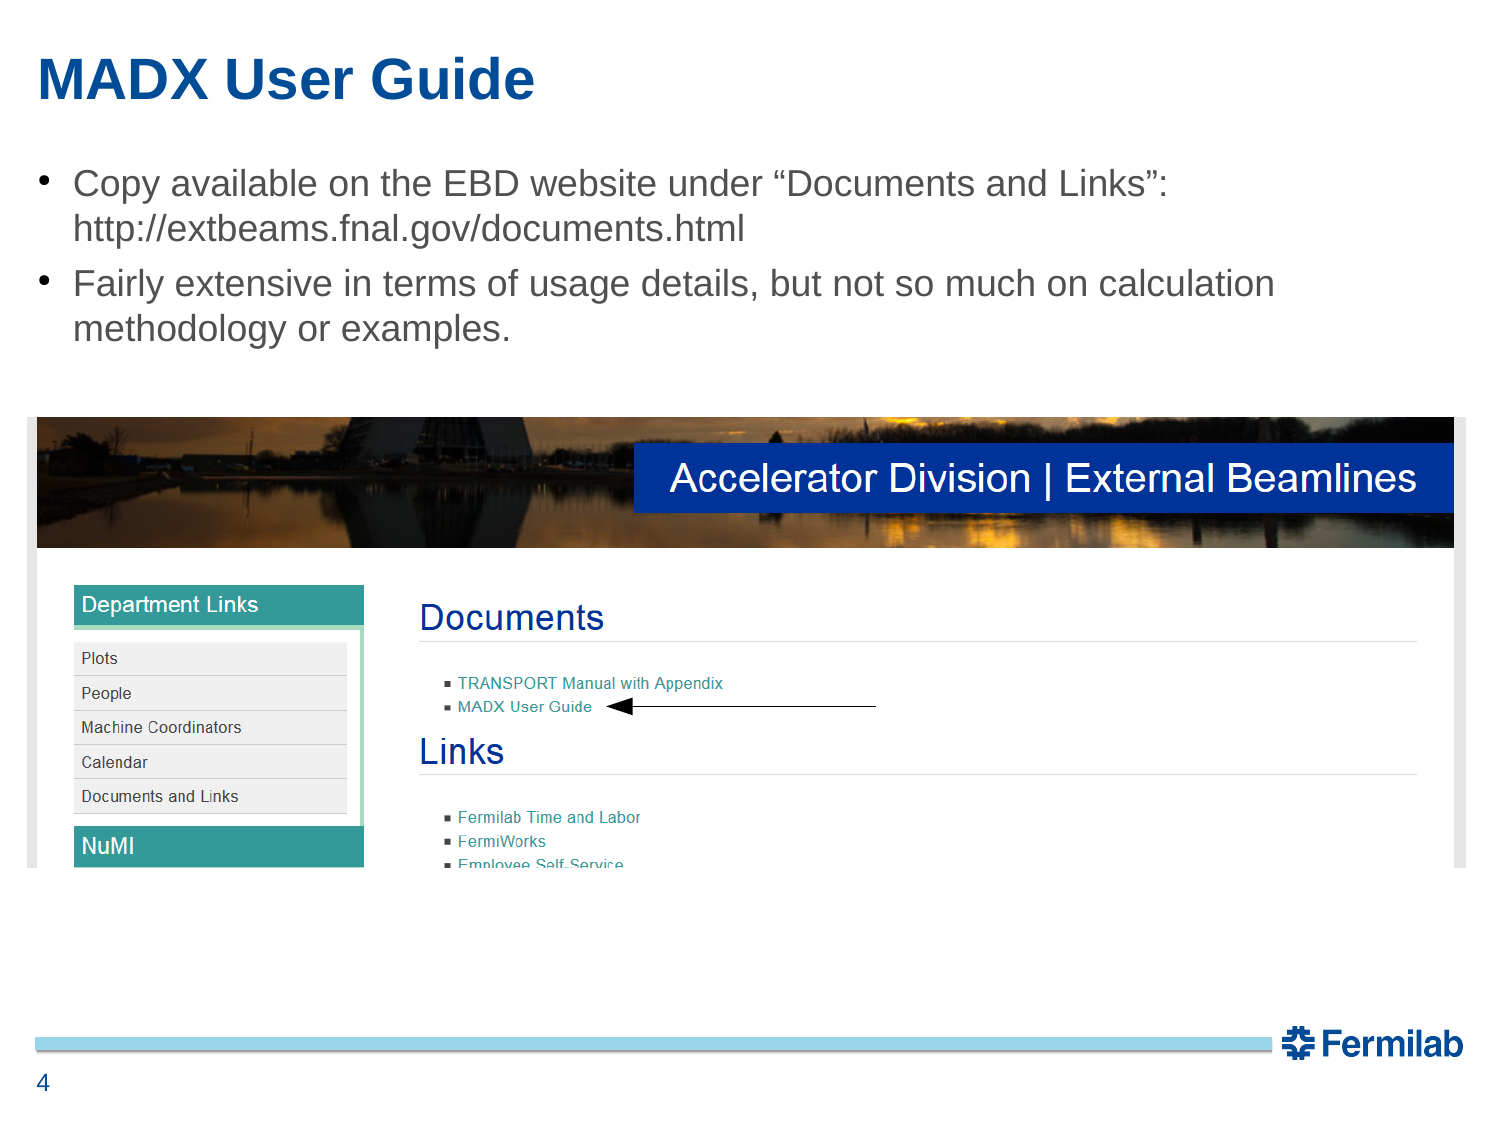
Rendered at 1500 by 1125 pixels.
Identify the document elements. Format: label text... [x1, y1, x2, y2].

title MADX User Guide [37, 41, 1463, 112]
picture [27, 417, 1466, 868]
list Copy available on the EBD website under “Documents and Links”: http://extbeams.fnal.gov/documents.html Fairly extensive in terms of usage details, but not so much on calculation methodology or examples. [37, 159, 1461, 248]
slide_number <number> [36, 1066, 105, 1106]
picture [1282, 1026, 1463, 1060]
